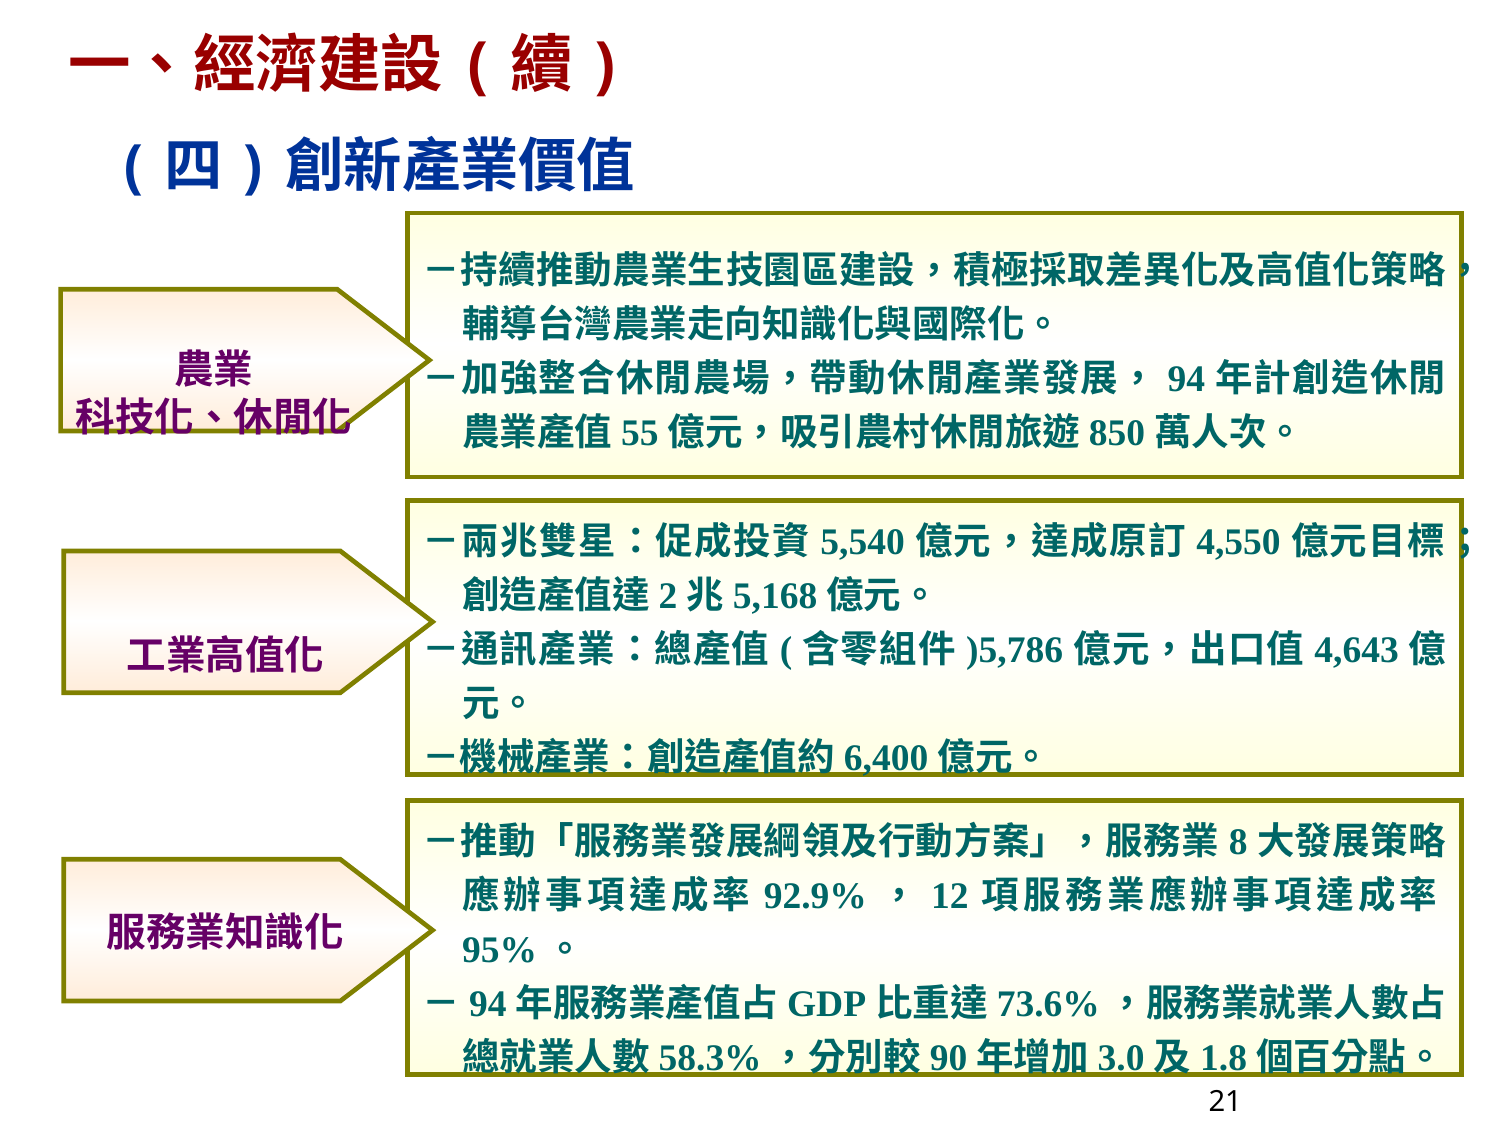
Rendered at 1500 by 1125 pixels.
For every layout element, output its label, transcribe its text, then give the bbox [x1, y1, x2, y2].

text_box 一、經濟建設(續) [53, 16, 1329, 108]
text_box 農業 科技化、休閒化 [60, 289, 430, 431]
text_box 工業高值化 [63, 550, 433, 693]
text_box [1193, 1054, 1500, 1125]
text_box 服務業知識化 [63, 859, 433, 1002]
text_box (四)創新產業價值 [100, 120, 1377, 206]
text_box －兩兆雙星：促成投資5,540億元，達成原訂4,550億元目標；創造產值達2兆5,168億元。 －通訊產業：總產值(含零組件)5,786億元，出口值4,643億元。 －機械產業：創造產值約6,400億元。 [408, 500, 1461, 774]
text_box －推動「服務業發展綱領及行動方案」，服務業8大發展策略應辦事項達成率92.9%，12項服務業應辦事項達成率95%。 －94年服務業產值占GDP比重達73.6%，服務業就業人數占總就業人數58.3%，分別較90年增加3.0及1.8個百分點。 [408, 801, 1461, 1074]
text_box －持續推動農業生技園區建設，積極採取差異化及高值化策略，輔導台灣農業走向知識化與國際化。 －加強整合休閒農場，帶動休閒產業發展，94年計創造休閒農業產值55億元，吸引農村休閒旅遊850萬人次。 [408, 213, 1461, 477]
text_box 農業 科技化、休閒化 [126, 407, 139, 431]
